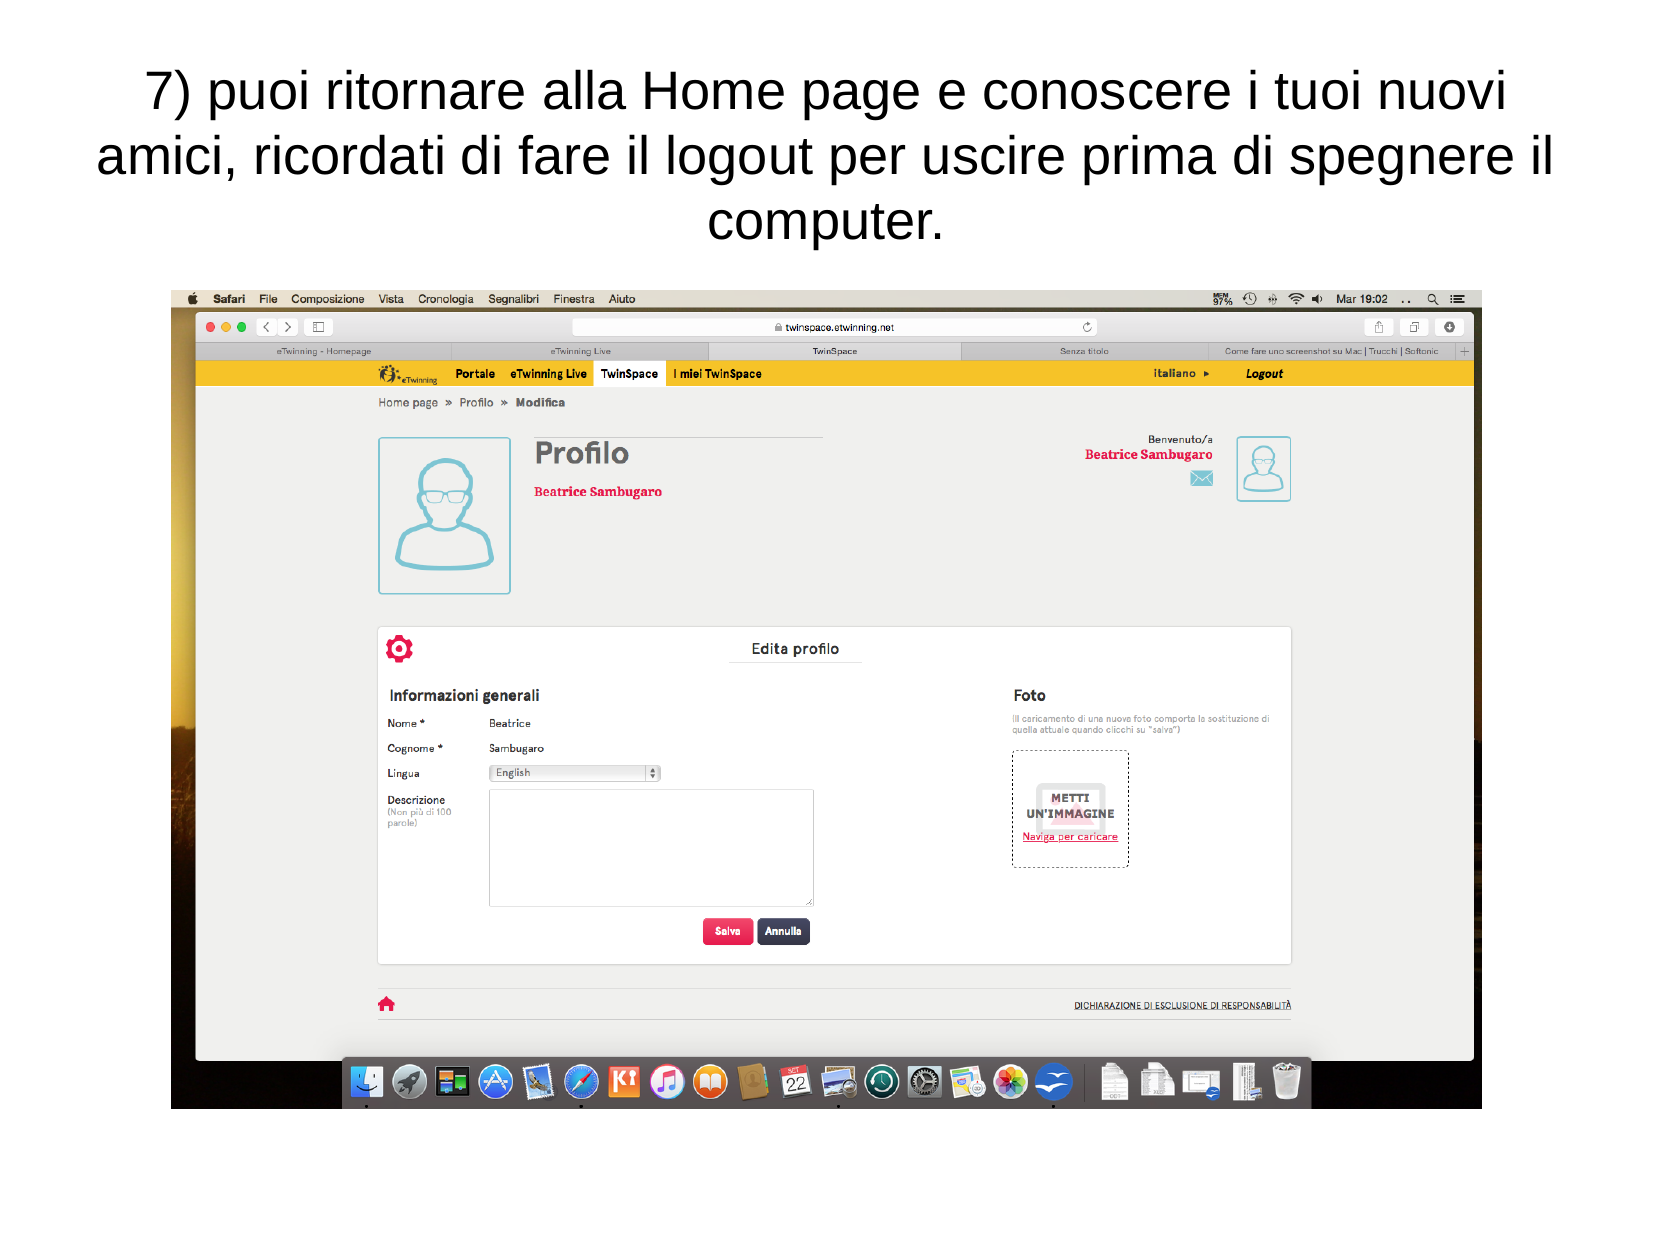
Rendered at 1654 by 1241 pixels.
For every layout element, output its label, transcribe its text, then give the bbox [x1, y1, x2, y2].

title 7) puoi ritornare alla Home page e conoscere i tuoi nuovi amici, ricordati di fare il logout per uscire prima di spegnere il computer. [82, 49, 1571, 257]
picture [171, 290, 1482, 1109]
